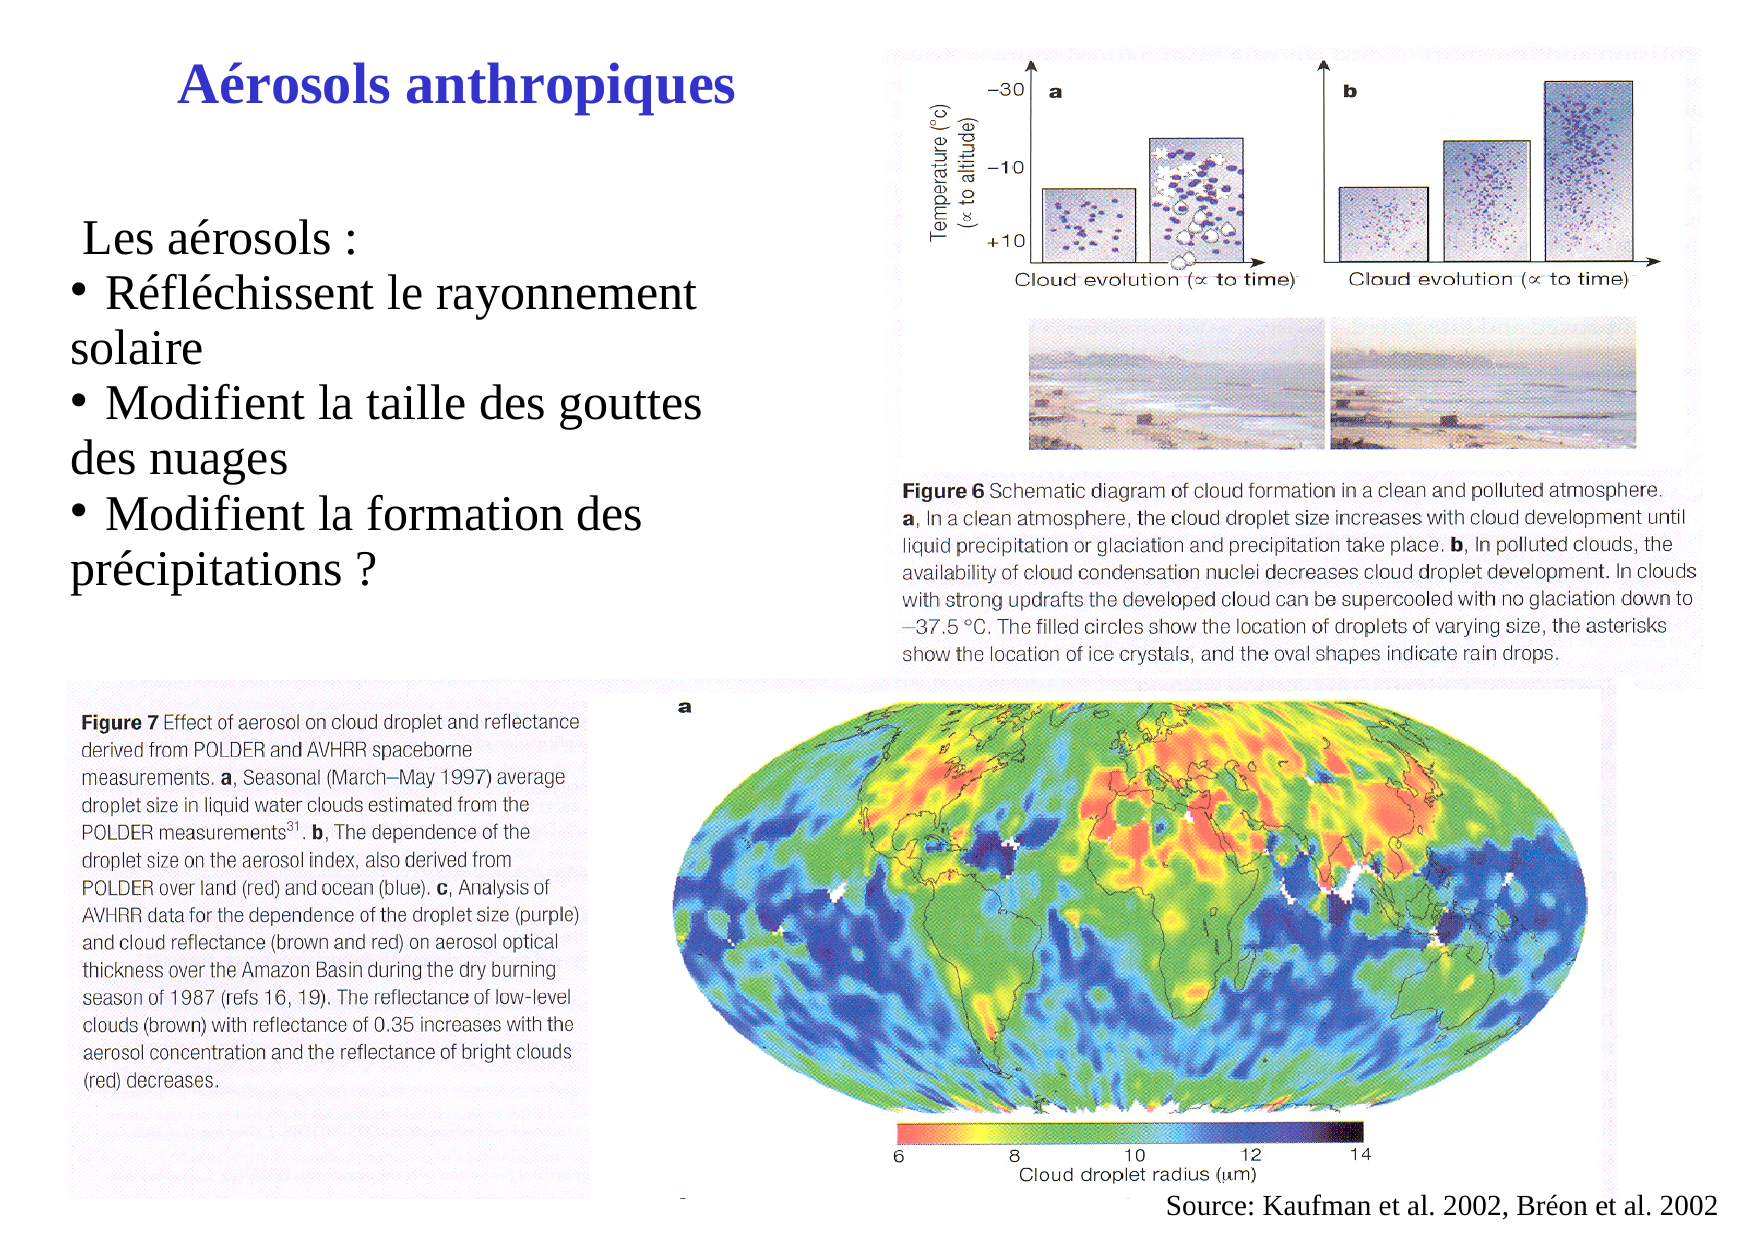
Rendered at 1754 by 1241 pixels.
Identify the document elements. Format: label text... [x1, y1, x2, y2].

picture [62, 34, 1709, 1199]
text_box Aérosols anthropiques [138, 47, 777, 124]
text_box Les aérosols : Réfléchissent le rayonnement solaire Modifient la taille des gouttes des nuages Modifient la formation des précipitations ? [70, 212, 707, 597]
text_box Source: Kaufman et al. 2002, Bréon et al. 2002 [1104, 1183, 1734, 1229]
